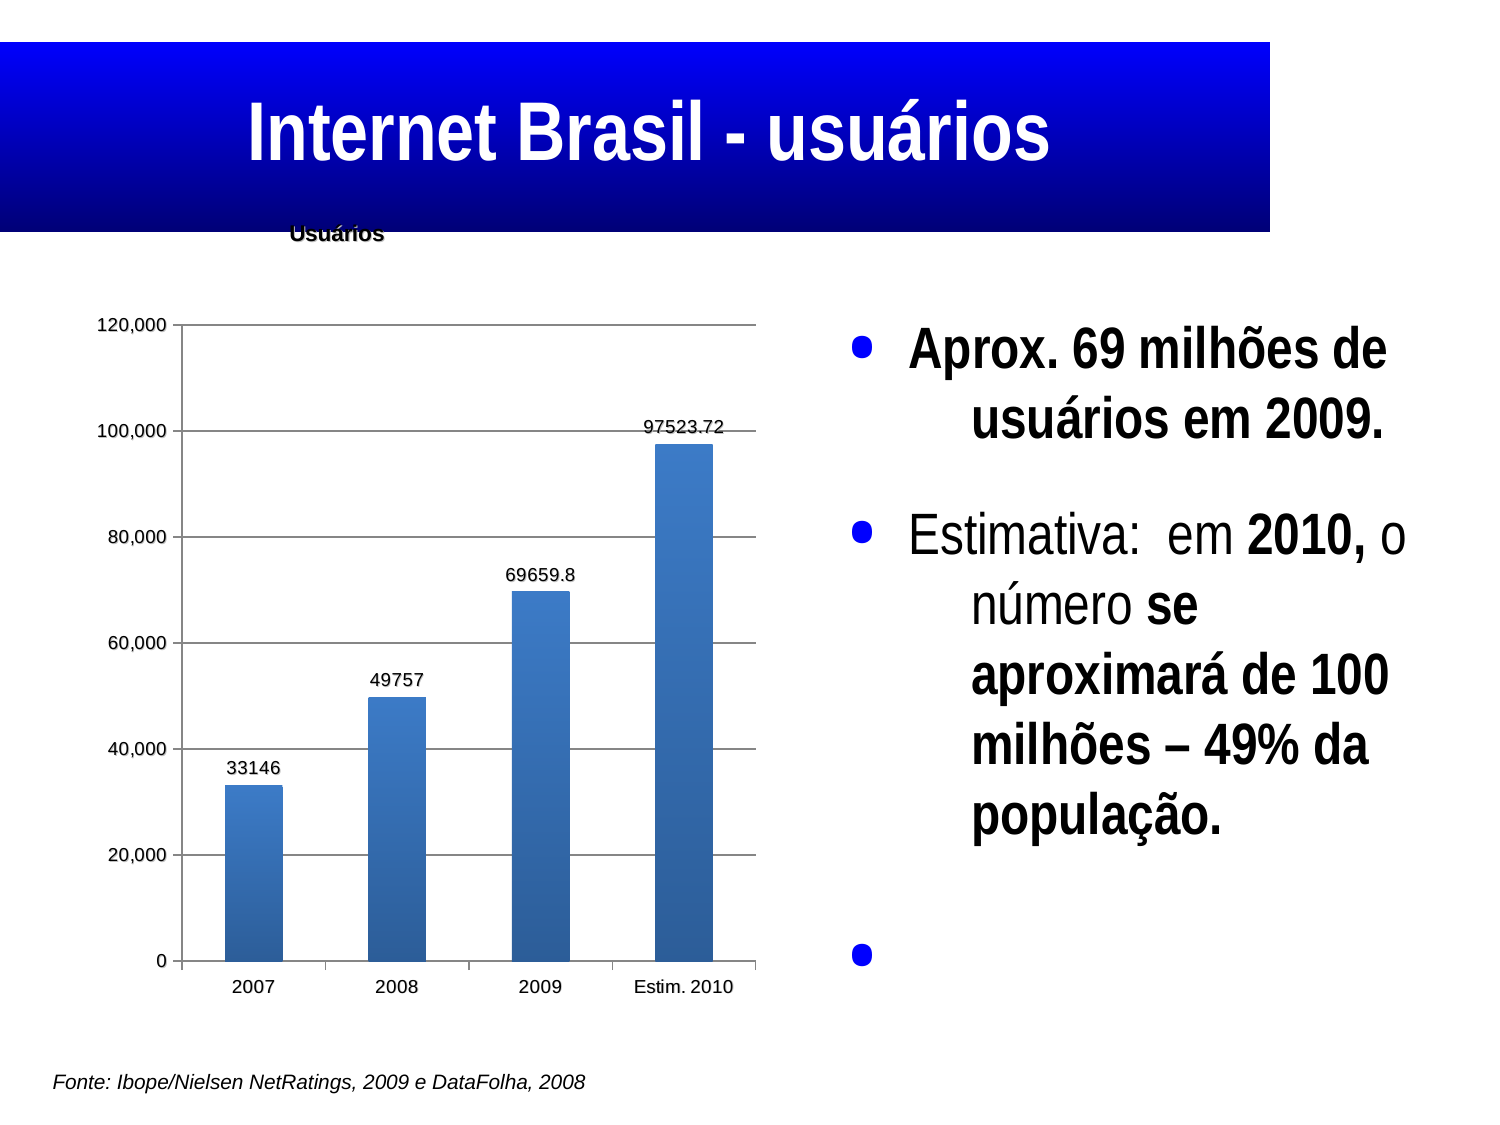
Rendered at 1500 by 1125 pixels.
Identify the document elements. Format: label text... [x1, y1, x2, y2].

text_box Internet Brasil - usuários [29, 69, 1270, 185]
chart [0, 195, 807, 1107]
text_box Aprox. 69 milhões de usuários em 2009. Estimativa: em 2010, o número se aproximará de 100 milhões – 49% da população. [809, 302, 1472, 1018]
text_box Fonte: Ibope/Nielsen NetRatings, 2009 e DataFolha, 2008 [38, 1061, 1359, 1101]
text_box [0, 43, 1270, 232]
